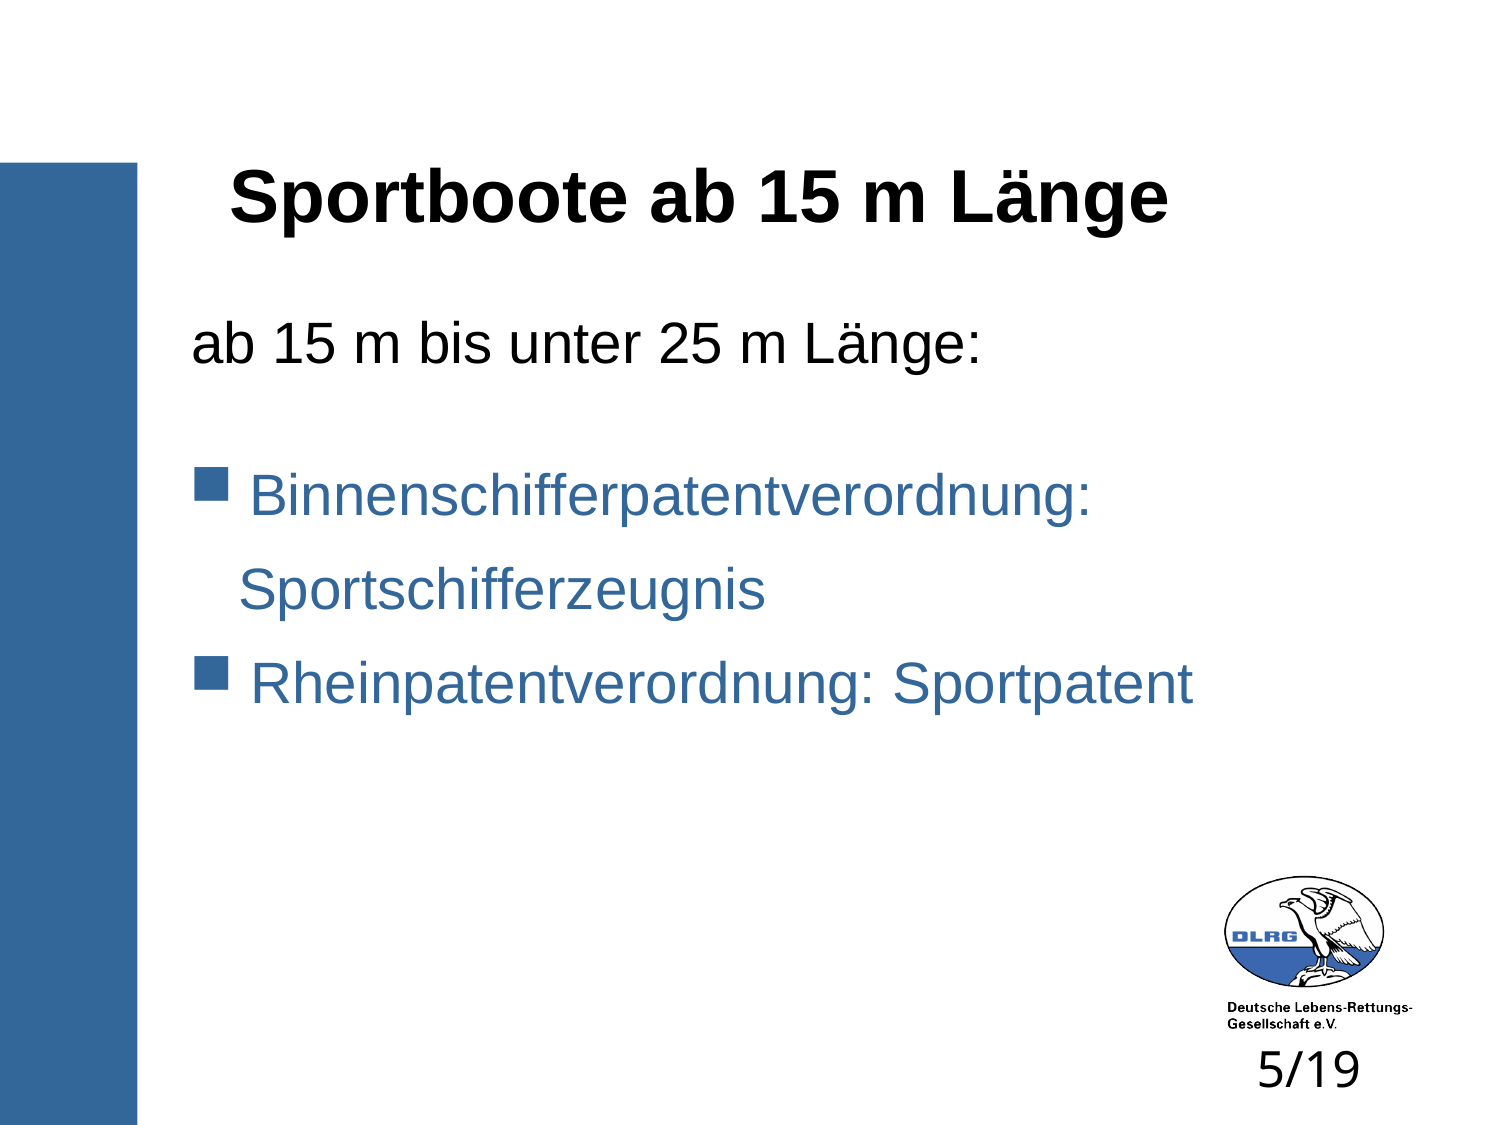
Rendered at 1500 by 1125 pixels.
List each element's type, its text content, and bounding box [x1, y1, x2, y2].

text_box Sportboote ab 15 m Länge [215, 140, 1187, 246]
text_box Binnenschifferpatentverordnung: Sportschifferzeugnis Rheinpatentverordnung: Sportpatent‏ [174, 424, 1387, 703]
text_box ab 15 m bis unter 25 m Länge: [176, 297, 1123, 383]
picture [1224, 874, 1413, 1030]
text_box <Nummer>/19 [1241, 1030, 1500, 1106]
